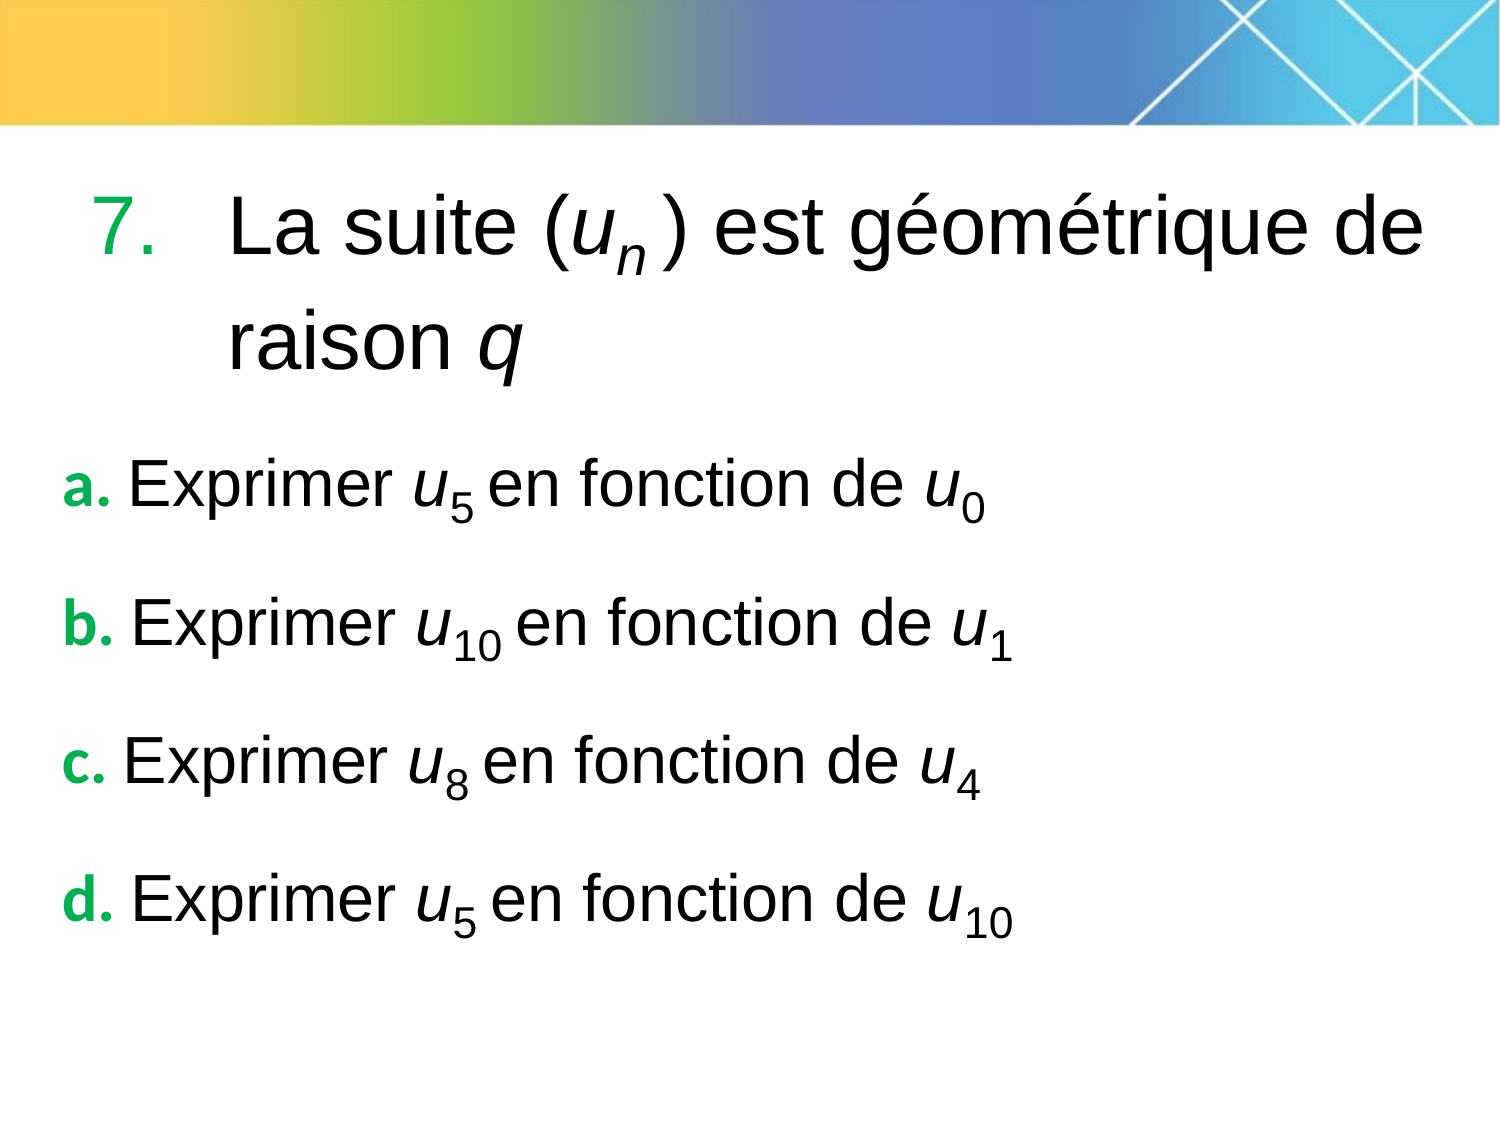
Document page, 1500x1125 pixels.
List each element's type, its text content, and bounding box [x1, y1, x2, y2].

picture [0, 0, 1500, 127]
text_box La suite (un ) est géométrique de raison q [75, 164, 1500, 338]
text_box a. Exprimer u5 en fonction de u0 b. Exprimer u10 en fonction de u1 c. Exprimer u8 en fonction de u4 d. Exprimer u5 en fonction de u10 [46, 386, 1295, 1075]
